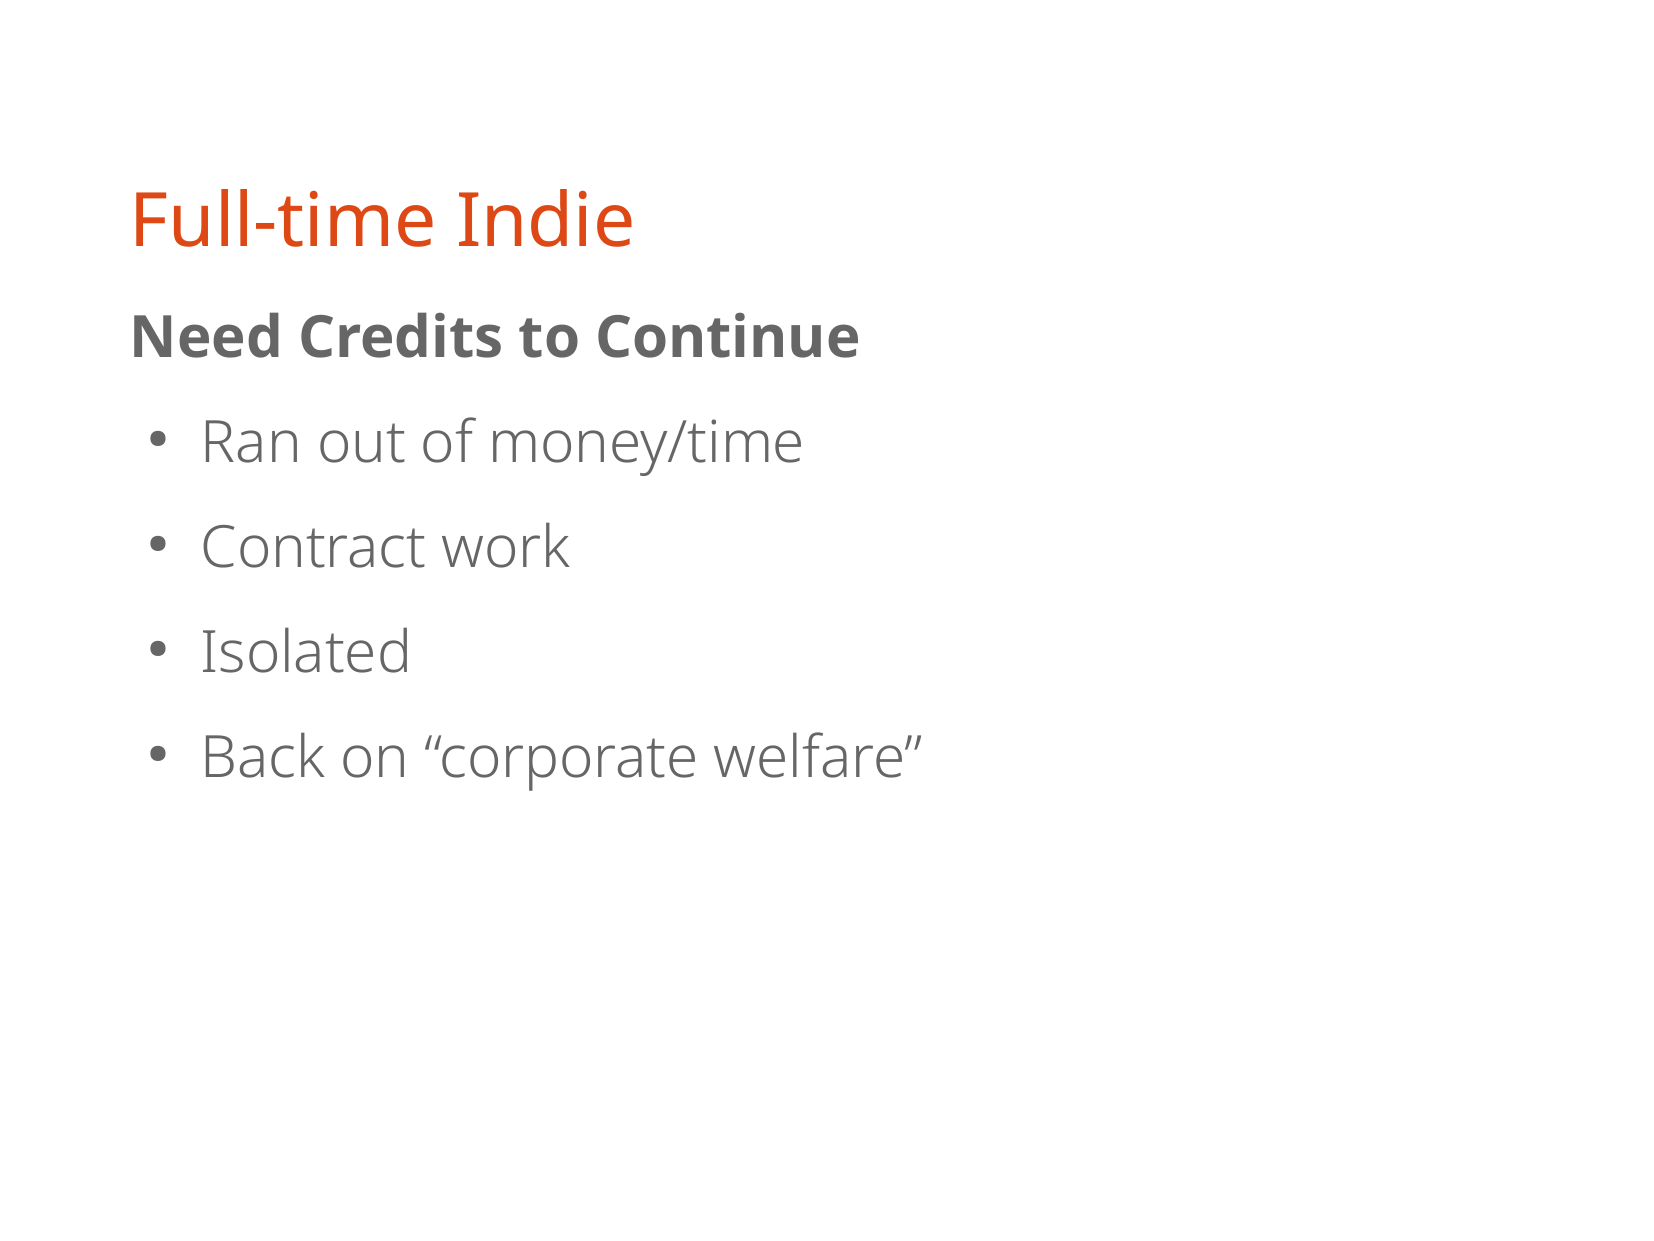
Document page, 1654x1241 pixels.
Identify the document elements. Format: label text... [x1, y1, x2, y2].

title Full-time Indie [129, 153, 1518, 281]
list Need Credits to Continue Ran out of money/time Contract work Isolated Back on “corporate welfare” [129, 295, 1518, 1010]
